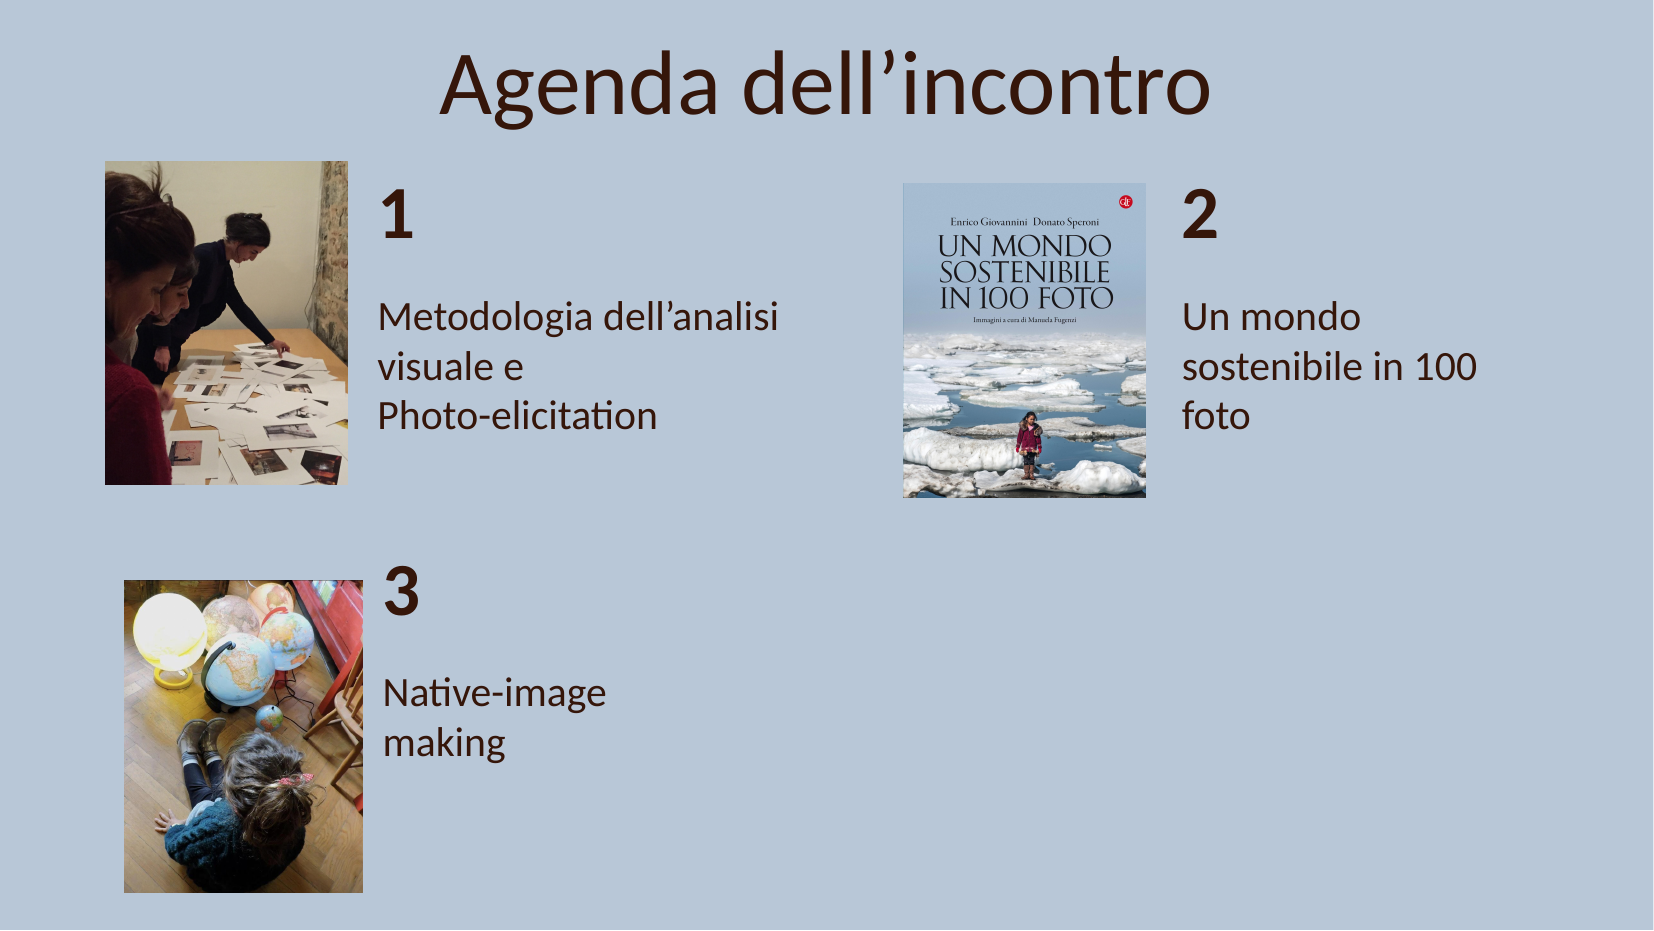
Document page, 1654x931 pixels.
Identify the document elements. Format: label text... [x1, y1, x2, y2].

text_box Un mondo sostenibile in 100 foto [1166, 273, 1521, 446]
text_box Native-image making [367, 650, 722, 773]
text_box 3 [367, 533, 489, 639]
text_box 2 [1166, 156, 1288, 262]
picture [105, 161, 348, 485]
title Agenda dell’incontro [82, 8, 1571, 164]
picture [903, 183, 1146, 498]
text_box Metodologia dell’analisi visuale e Photo-elicitation [362, 273, 831, 446]
picture [124, 580, 363, 893]
text_box 1 [362, 156, 483, 262]
